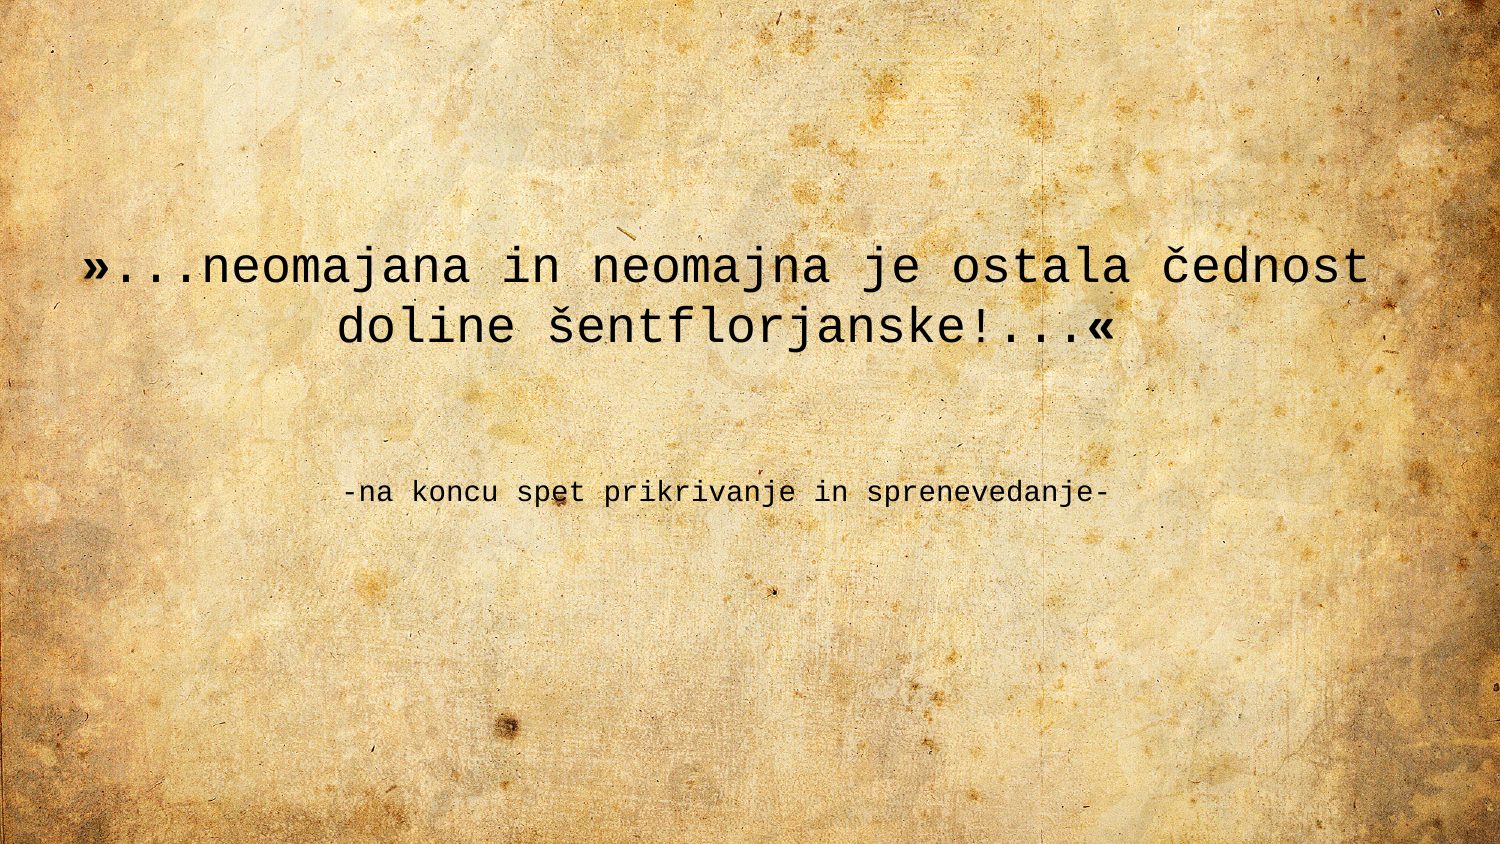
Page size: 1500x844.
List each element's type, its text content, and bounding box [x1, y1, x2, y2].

picture [0, 0, 1500, 844]
title »...neomajana in neomajna je ostala čednost doline šentflorjanske!...« -na koncu spet prikrivanje in sprenevedanje- [51, 225, 1401, 643]
